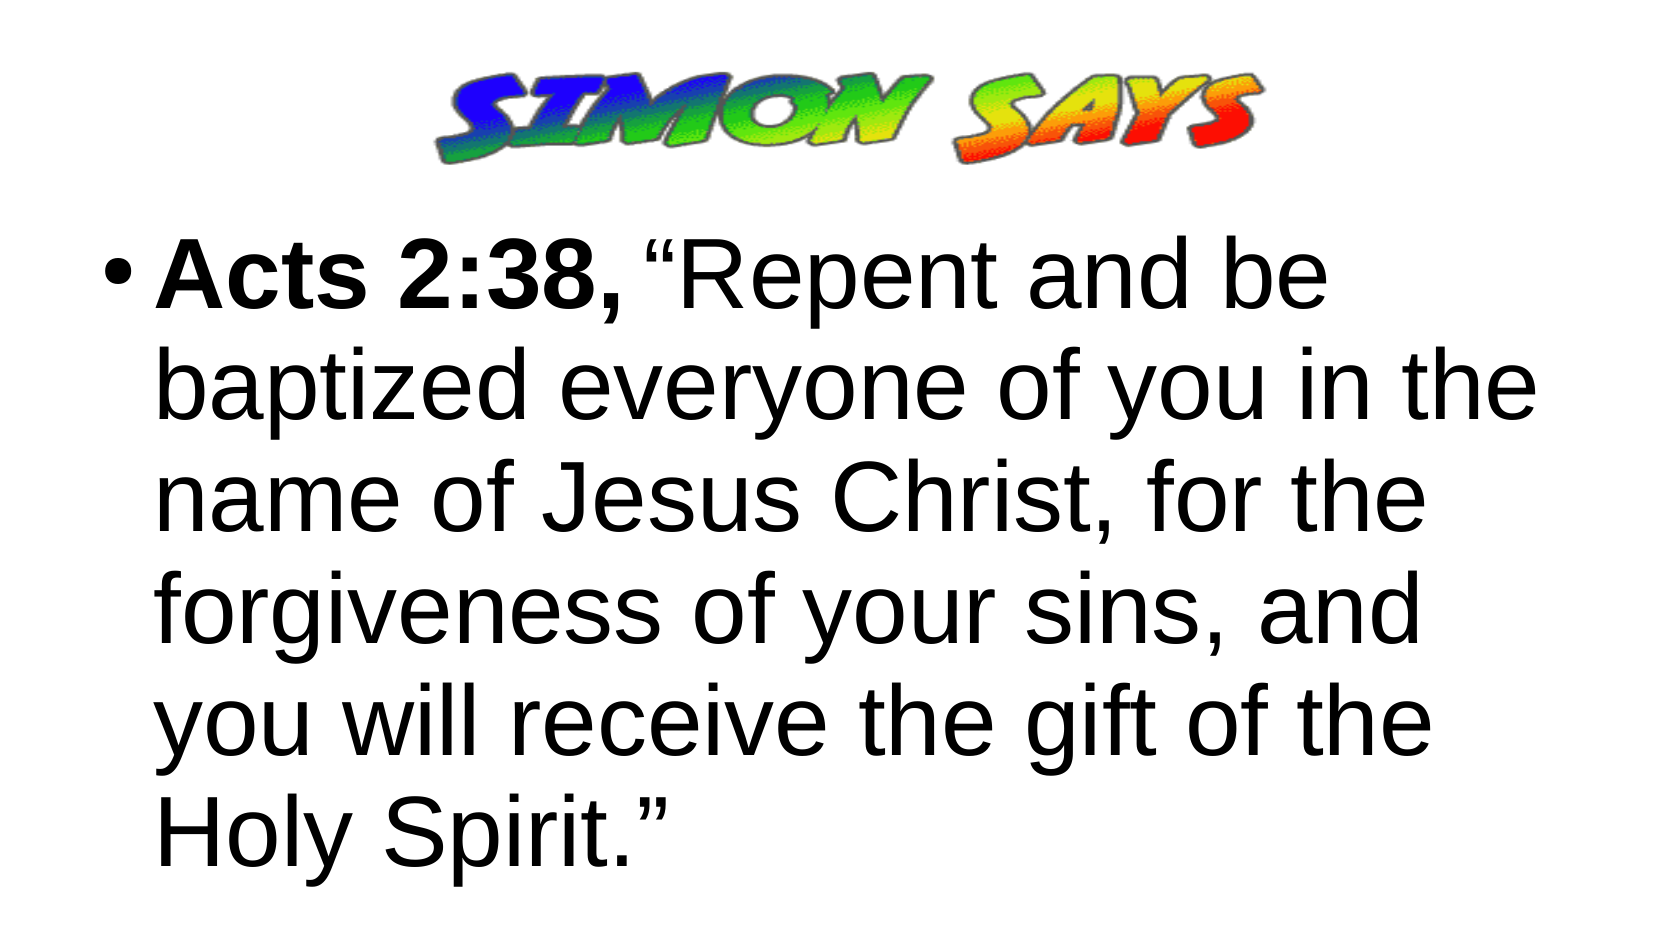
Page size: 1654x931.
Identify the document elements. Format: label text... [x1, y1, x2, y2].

picture [360, 37, 1351, 184]
list Acts 2:38, “Repent and be baptized everyone of you in the name of Jesus Christ, for the forgiveness of your sins, and you will receive the gift of the Holy Spirit.” [82, 217, 1571, 916]
